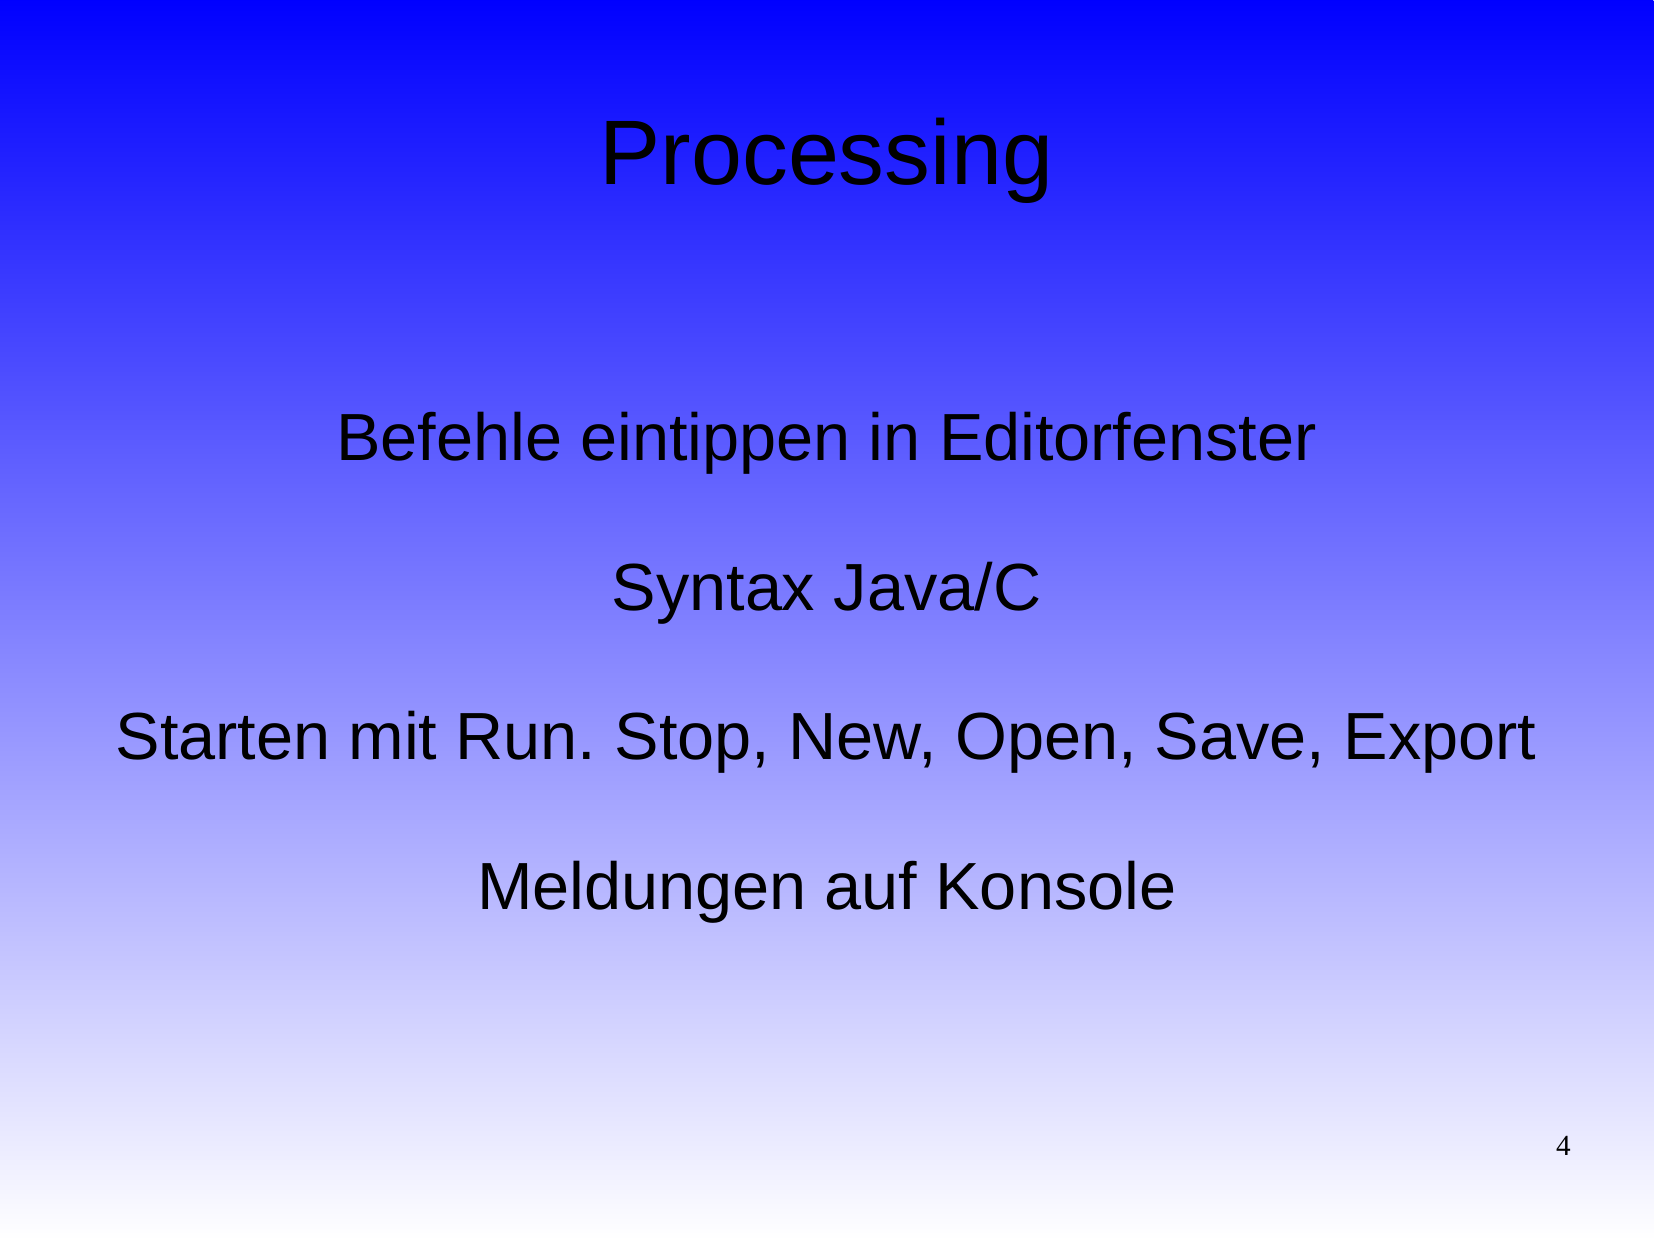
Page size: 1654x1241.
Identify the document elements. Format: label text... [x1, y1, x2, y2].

title Processing [82, 49, 1571, 257]
subtitle Befehle eintippen in Editorfenster Syntax Java/C Starten mit Run. Stop, New, Open, Save, Export Meldungen auf Konsole [82, 297, 1571, 1102]
